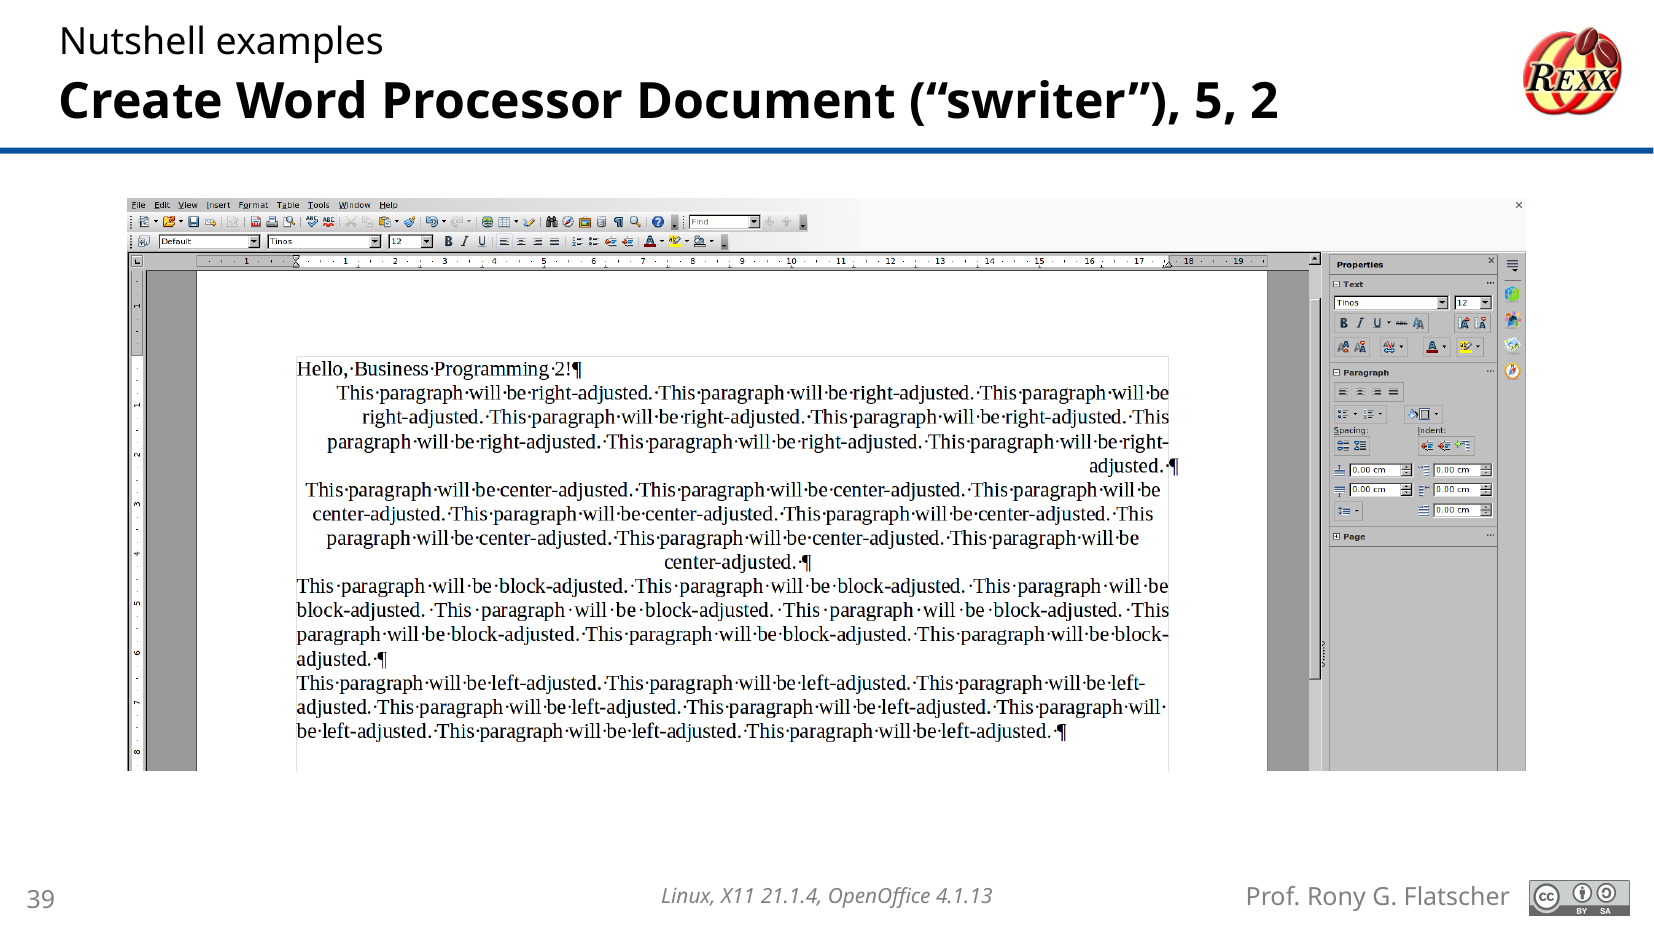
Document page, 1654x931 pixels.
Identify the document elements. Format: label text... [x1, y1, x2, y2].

picture [127, 198, 1526, 771]
text_box Linux, X11 21.1.4, OpenOffice 4.1.13 [0, 874, 1654, 922]
title Nutshell examples Create Word Processor Document (“swriter”), 5, 2 [0, 0, 1625, 148]
